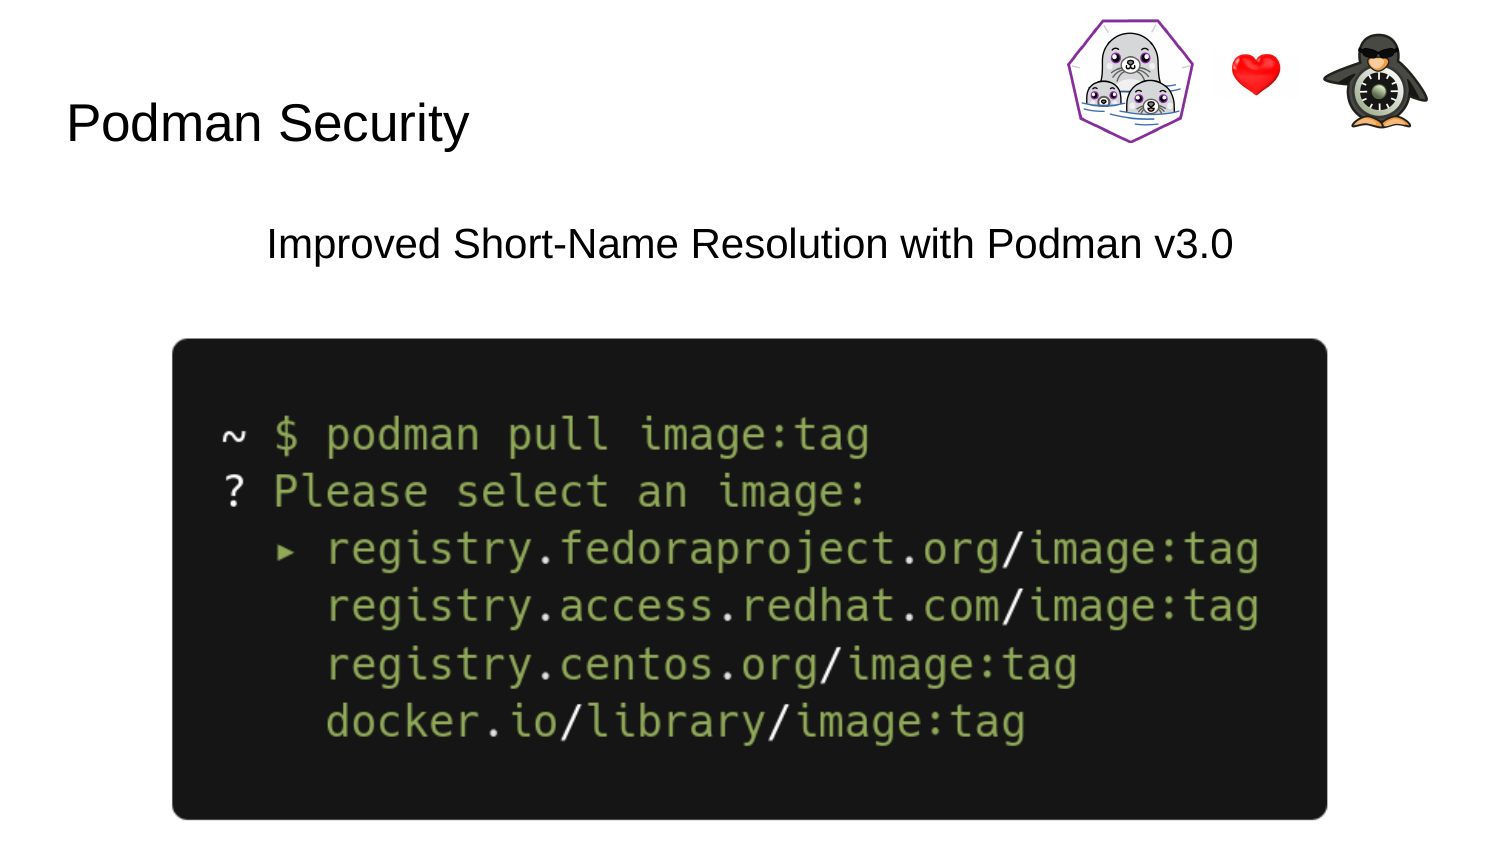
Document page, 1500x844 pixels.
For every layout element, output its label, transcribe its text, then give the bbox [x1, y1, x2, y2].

title Improved Short-Name Resolution with Podman v3.0 [51, 201, 1449, 296]
picture [0, 166, 1500, 844]
picture [1067, 19, 1194, 143]
picture [1212, 10, 1482, 152]
title Podman Security [51, 72, 1449, 167]
